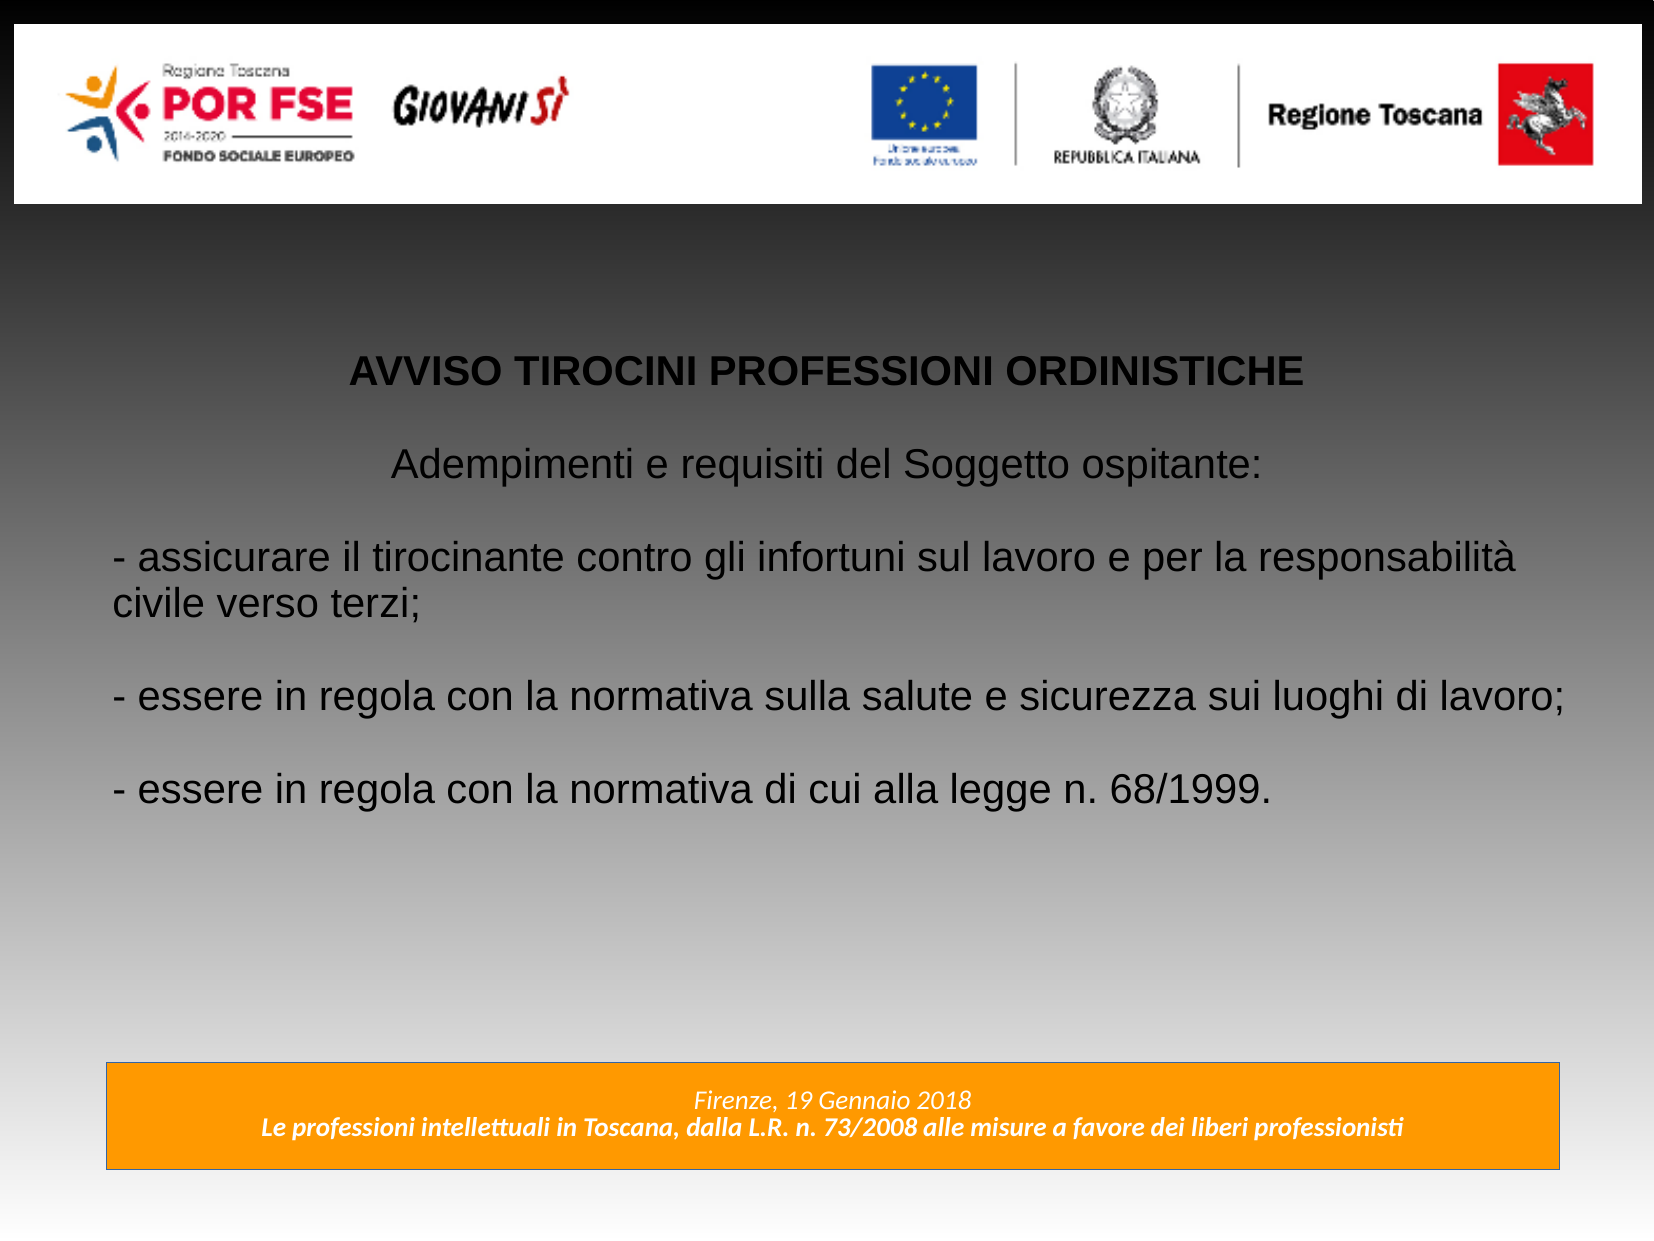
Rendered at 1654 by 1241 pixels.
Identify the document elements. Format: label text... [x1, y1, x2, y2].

picture [14, 24, 1642, 204]
text_box Firenze, 19 Gennaio 2018 Le professioni intellettuali in Toscana, dalla L.R. n. 73/2008 alle misure a favore dei liberi professionisti [106, 1062, 1560, 1170]
subtitle AVVISO TIROCINI PROFESSIONI ORDINISTICHE Adempimenti e requisiti del Soggetto ospitante: - assicurare il tirocinante contro gli infortuni sul lavoro e per la responsabilità civile verso terzi; - essere in regola con la normativa sulla salute e sicurezza sui luoghi di lavoro; - essere in regola con la normativa di cui alla legge n. 68/1999. [82, 290, 1571, 1010]
